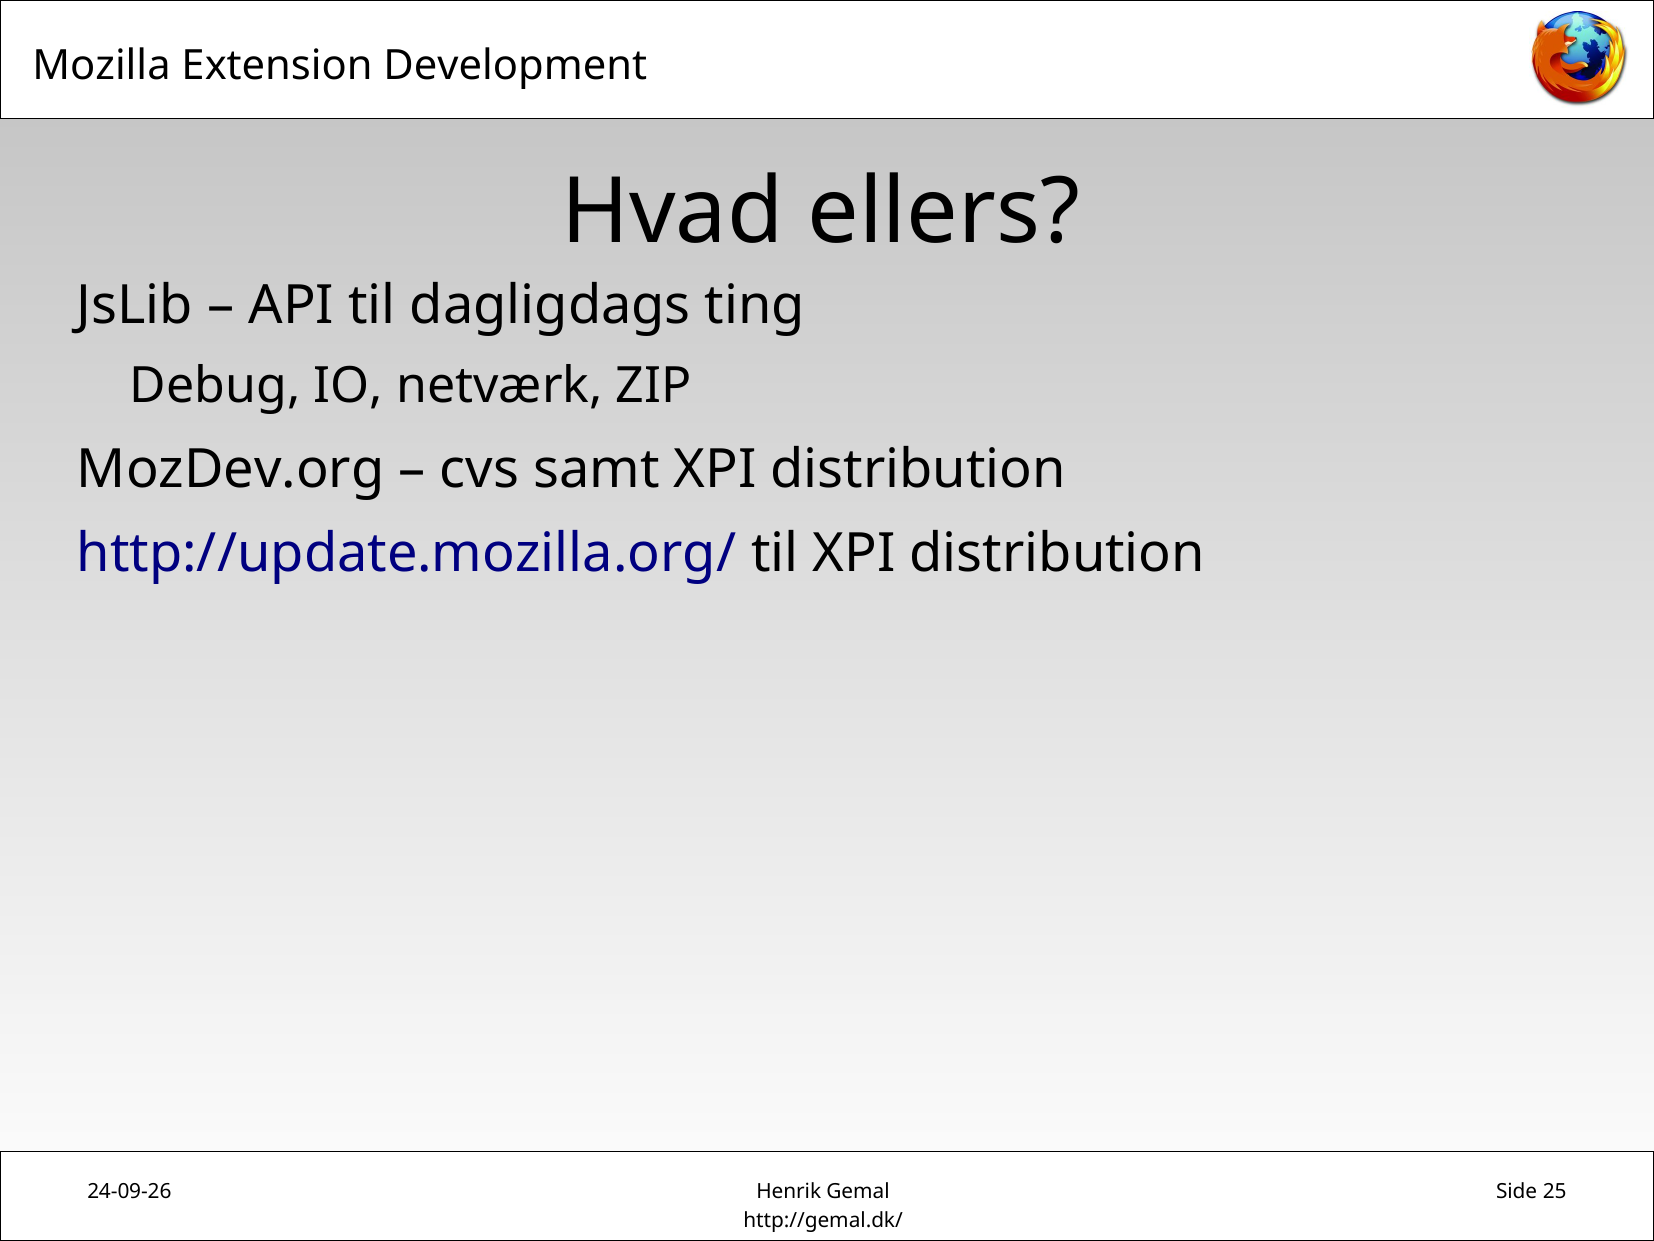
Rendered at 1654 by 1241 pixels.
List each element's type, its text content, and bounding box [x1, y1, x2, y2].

picture [1529, 11, 1630, 108]
list JsLib – API til dagligdags ting Debug, IO, netværk, ZIP MozDev.org – cvs samt XPI distribution http://update.mozilla.org/ til XPI distribution [59, 265, 1595, 1152]
title Hvad ellers? [76, 147, 1565, 265]
